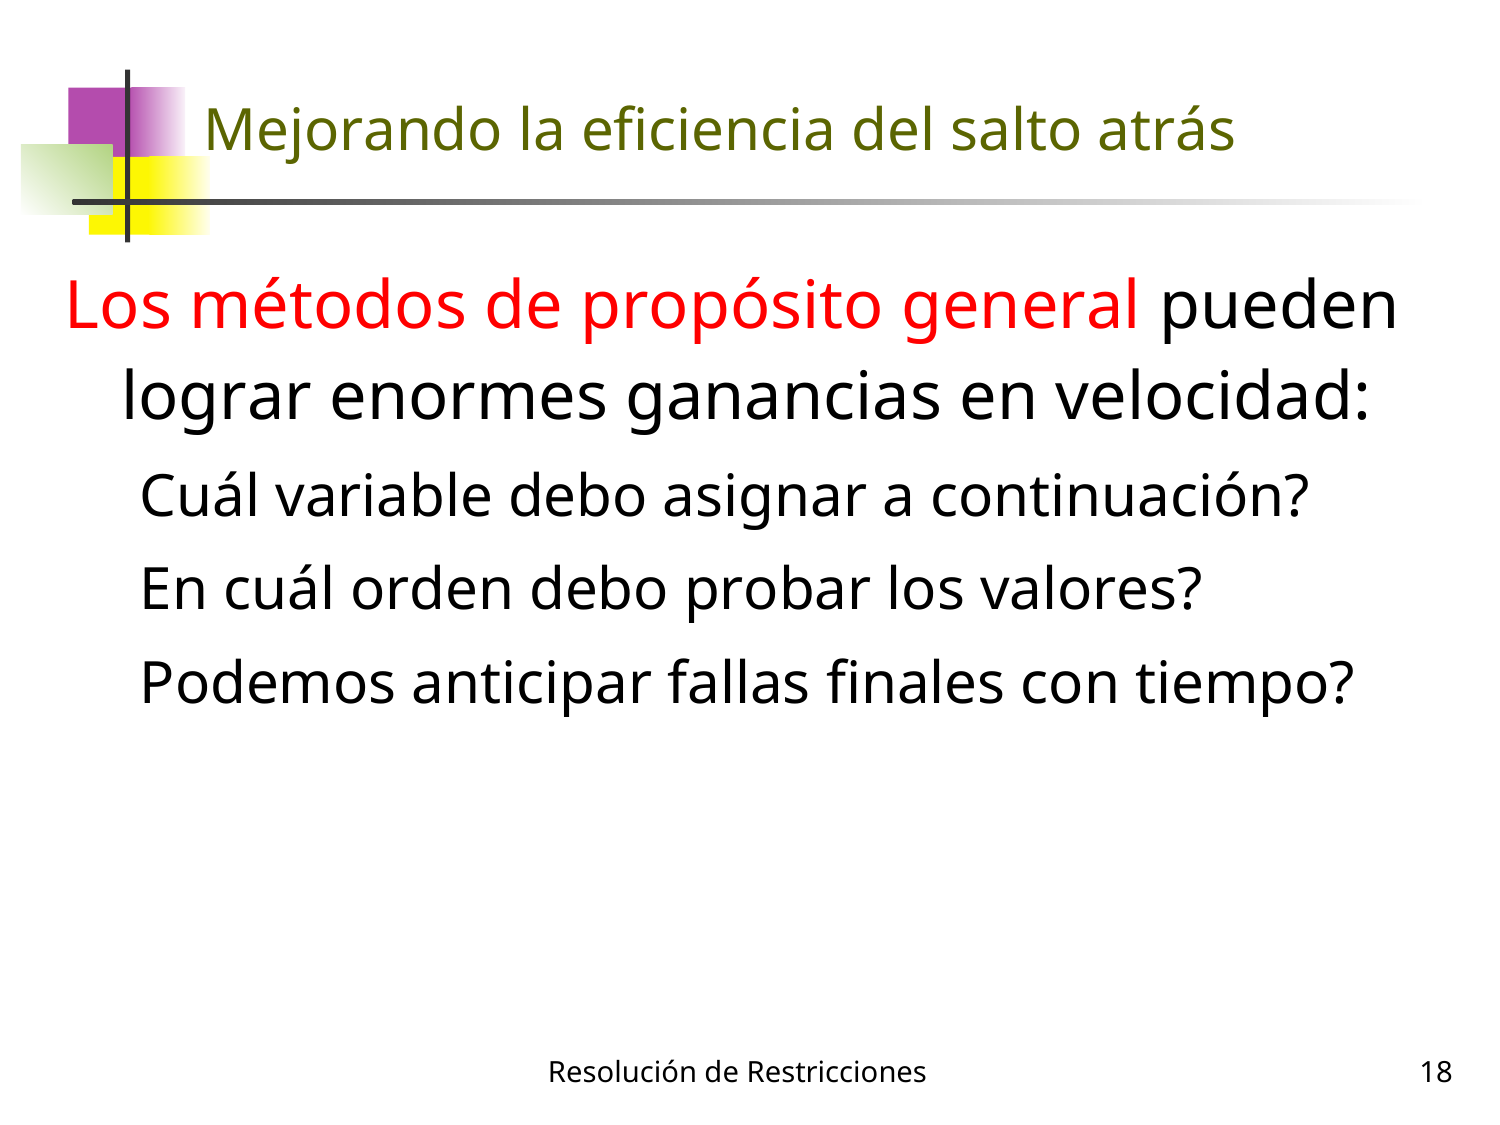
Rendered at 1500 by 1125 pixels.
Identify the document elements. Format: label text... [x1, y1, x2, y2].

title Mejorando la eficiencia del salto atrás [188, 35, 1468, 175]
list Los métodos de propósito general pueden lograr enormes ganancias en velocidad: Cuál variable debo asignar a continuación? En cuál orden debo probar los valores? Podemos anticipar fallas finales con tiempo? [50, 249, 1469, 1007]
